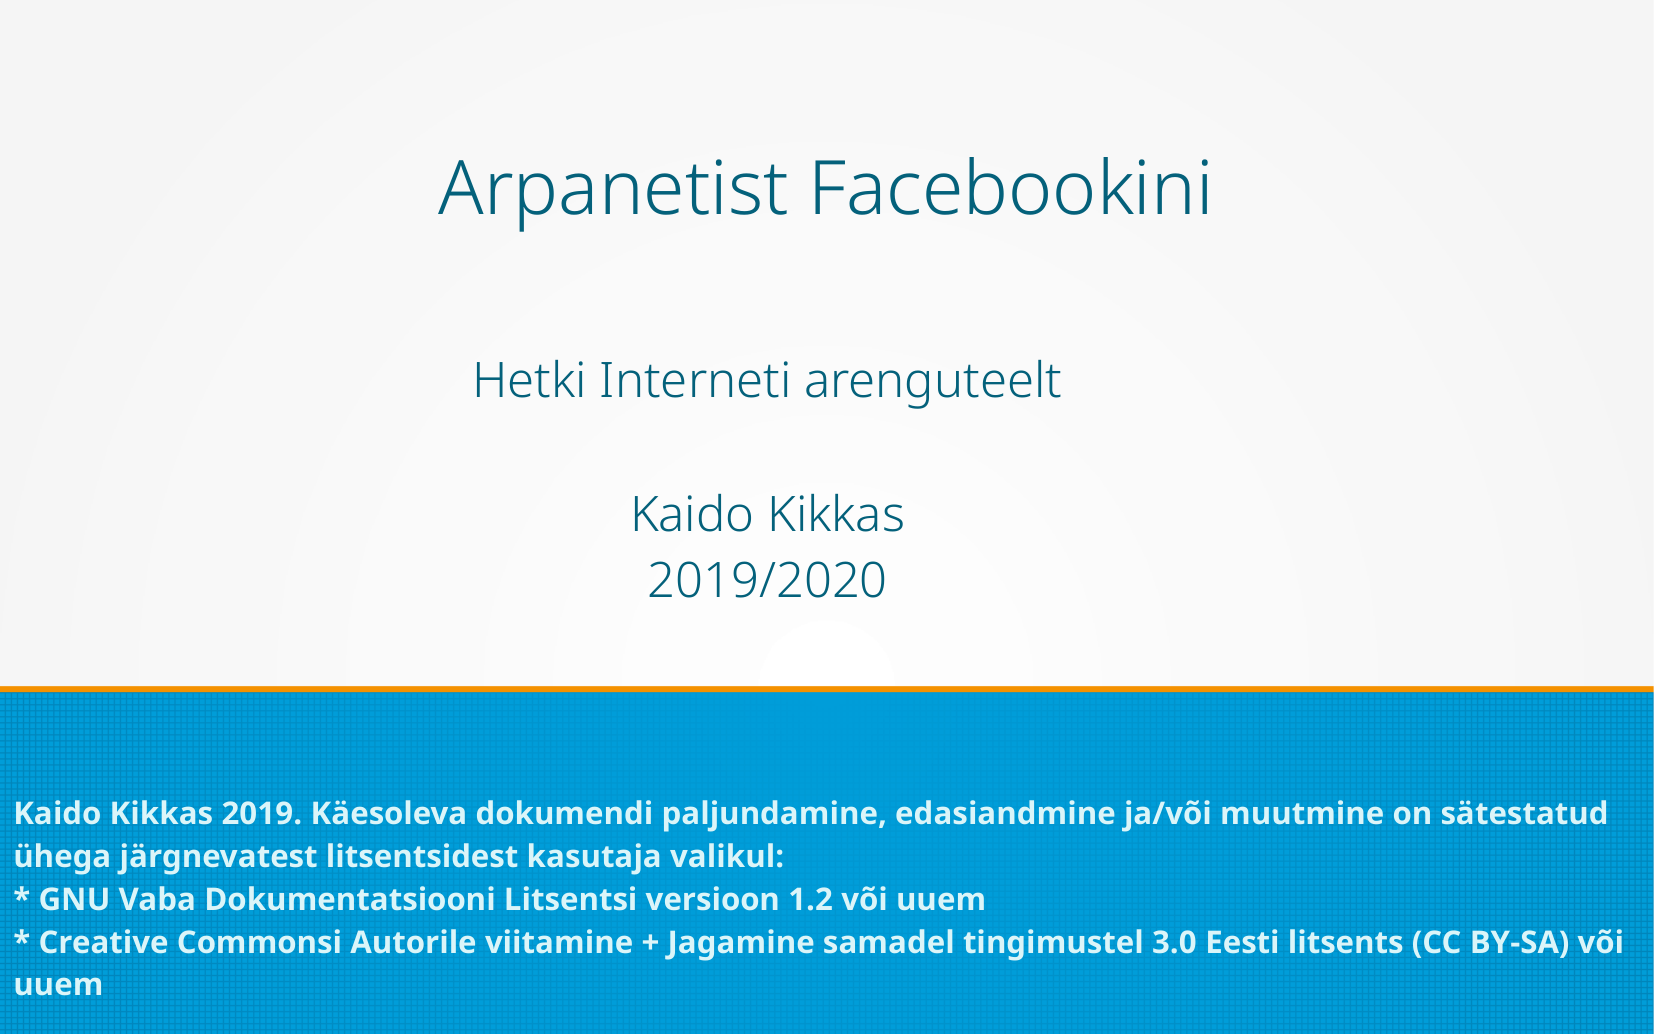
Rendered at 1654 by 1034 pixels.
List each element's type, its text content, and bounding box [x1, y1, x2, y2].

title Hetki Interneti arenguteelt Kaido Kikkas 2019/2020 [212, 342, 1323, 612]
subtitle Kaido Kikkas 2019. Käesoleva dokumendi paljundamine, edasiandmine ja/või muutmine on sätestatud ühega järgnevatest litsentsidest kasutaja valikul: * GNU Vaba Dokumentatsiooni Litsentsi versioon 1.2 või uuem * Creative Commonsi Autorile viitamine + Jagamine samadel tingimustel 3.0 Eesti litsents (CC BY-SA) või uuem [13, 791, 1630, 1004]
picture [0, 0, 1654, 692]
title Arpanetist Facebookini [114, 37, 1539, 237]
